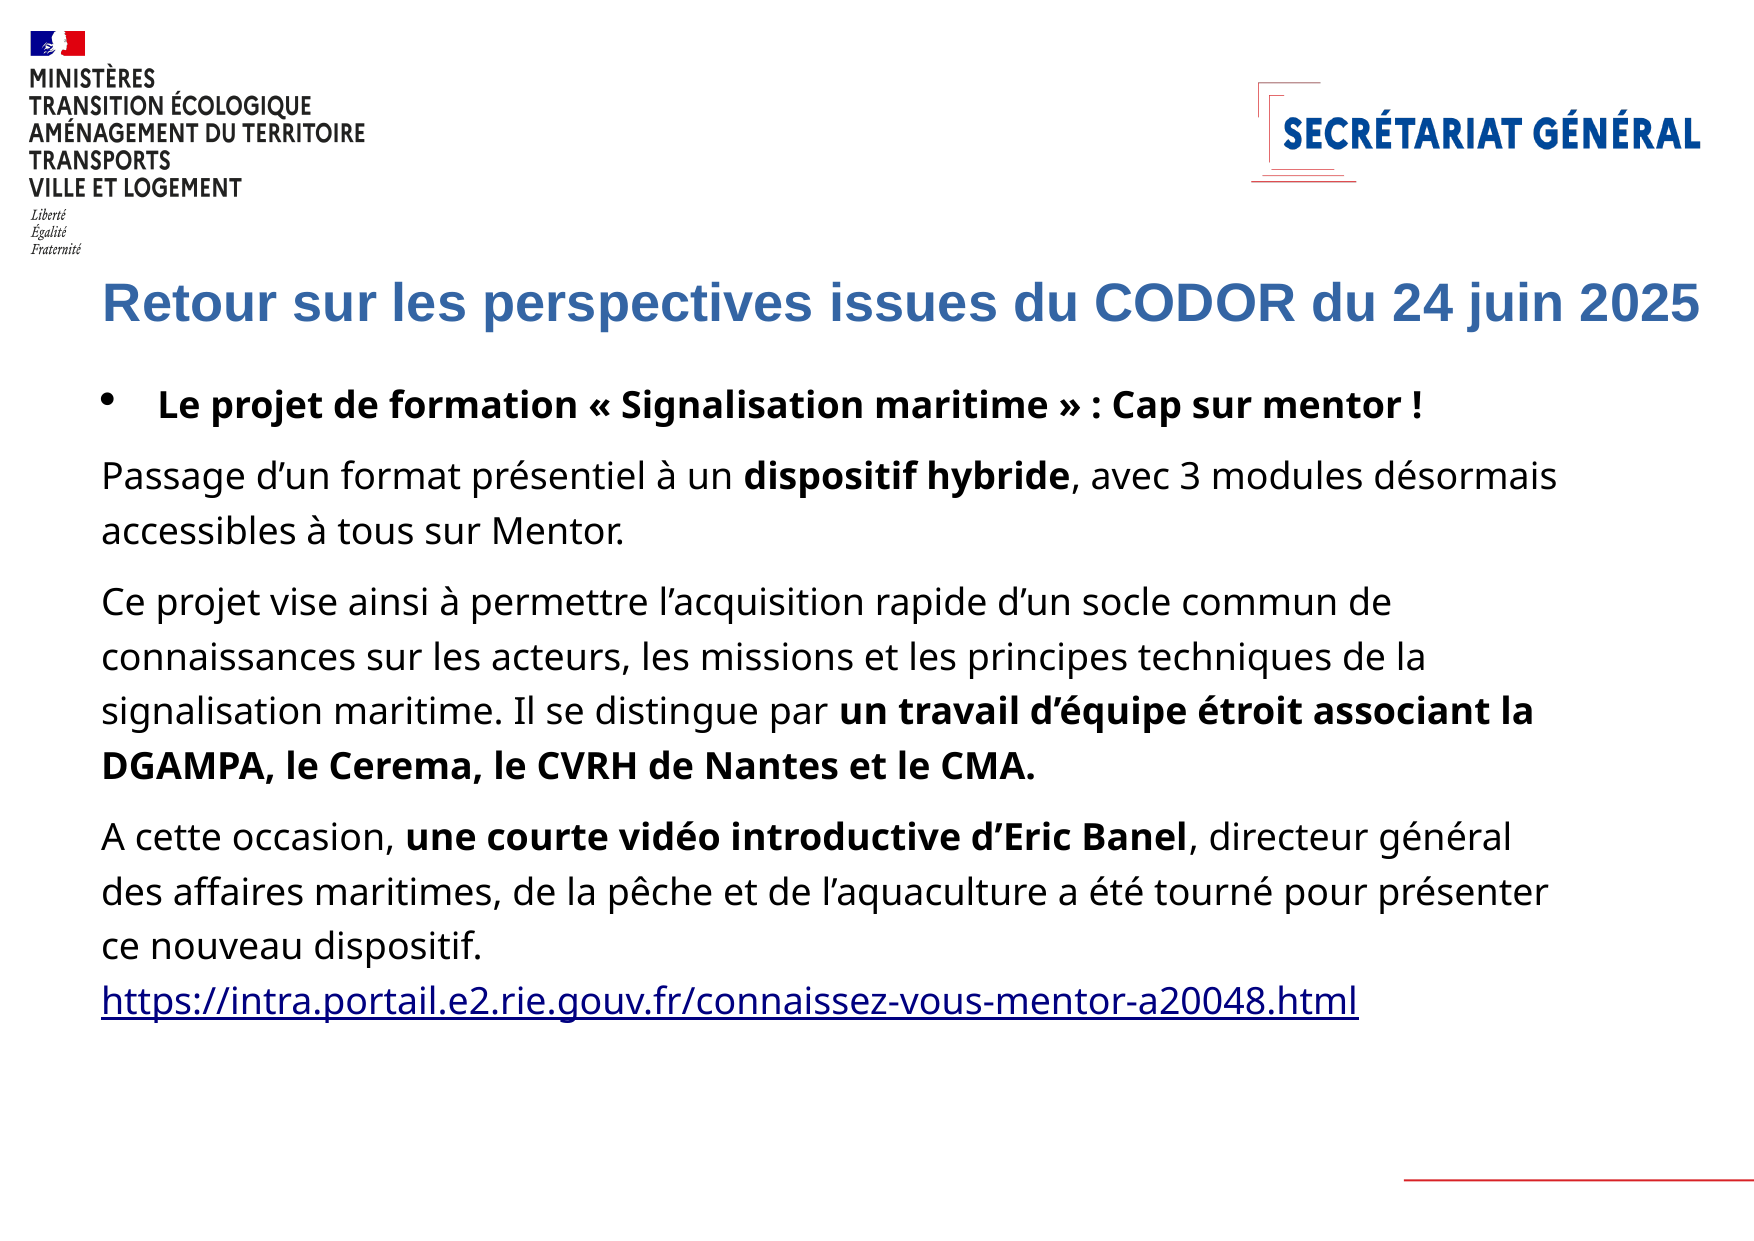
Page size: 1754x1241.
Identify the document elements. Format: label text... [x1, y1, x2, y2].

picture [1230, 56, 1717, 204]
title Retour sur les perspectives issues du CODOR du 24 juin 2025 [86, 251, 1720, 348]
picture [11, 6, 384, 279]
text_box Le projet de formation « Signalisation maritime » : Cap sur mentor ! Passage d’un format présentiel à un dispositif hybride, avec 3 modules désormais accessibles à tous sur Mentor. Ce projet vise ainsi à permettre l’acquisition rapide d’un socle commun de connaissances sur les acteurs, les missions et les principes techniques de la signalisation maritime. Il se distingue par un travail d’équipe étroit associant la DGAMPA, le Cerema, le CVRH de Nantes et le CMA. A cette occasion, une courte vidéo introductive d’Eric Banel, directeur général des affaires maritimes, de la pêche et de l’aquaculture a été tourné pour présenter ce nouveau dispositif. https://intra.portail.e2.rie.gouv.fr/connaissez-vous-mentor-a20048.html [86, 348, 1579, 1093]
